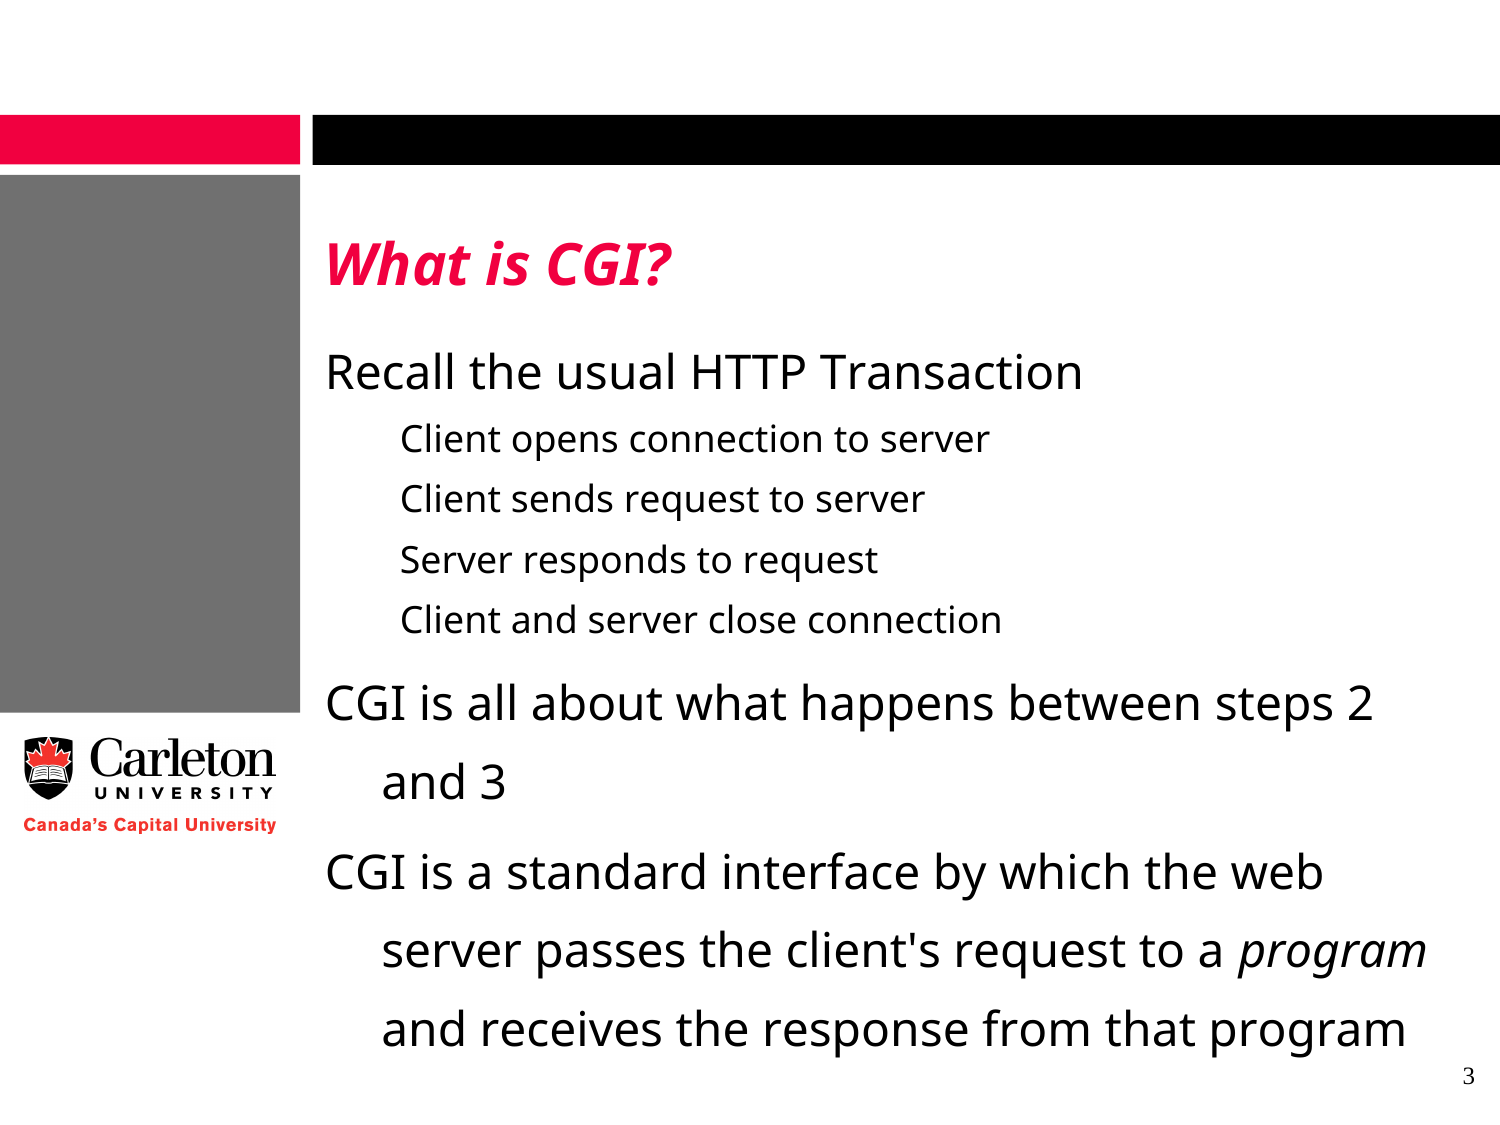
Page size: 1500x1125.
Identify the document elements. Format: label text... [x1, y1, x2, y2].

title What is CGI? [324, 194, 1450, 324]
list Recall the usual HTTP Transaction Client opens connection to server Client sends request to server Server responds to request Client and server close connection CGI is all about what happens between steps 2 and 3 CGI is a standard interface by which the web server passes the client's request to a program and receives the response from that program [324, 324, 1450, 1036]
picture [24, 737, 276, 834]
